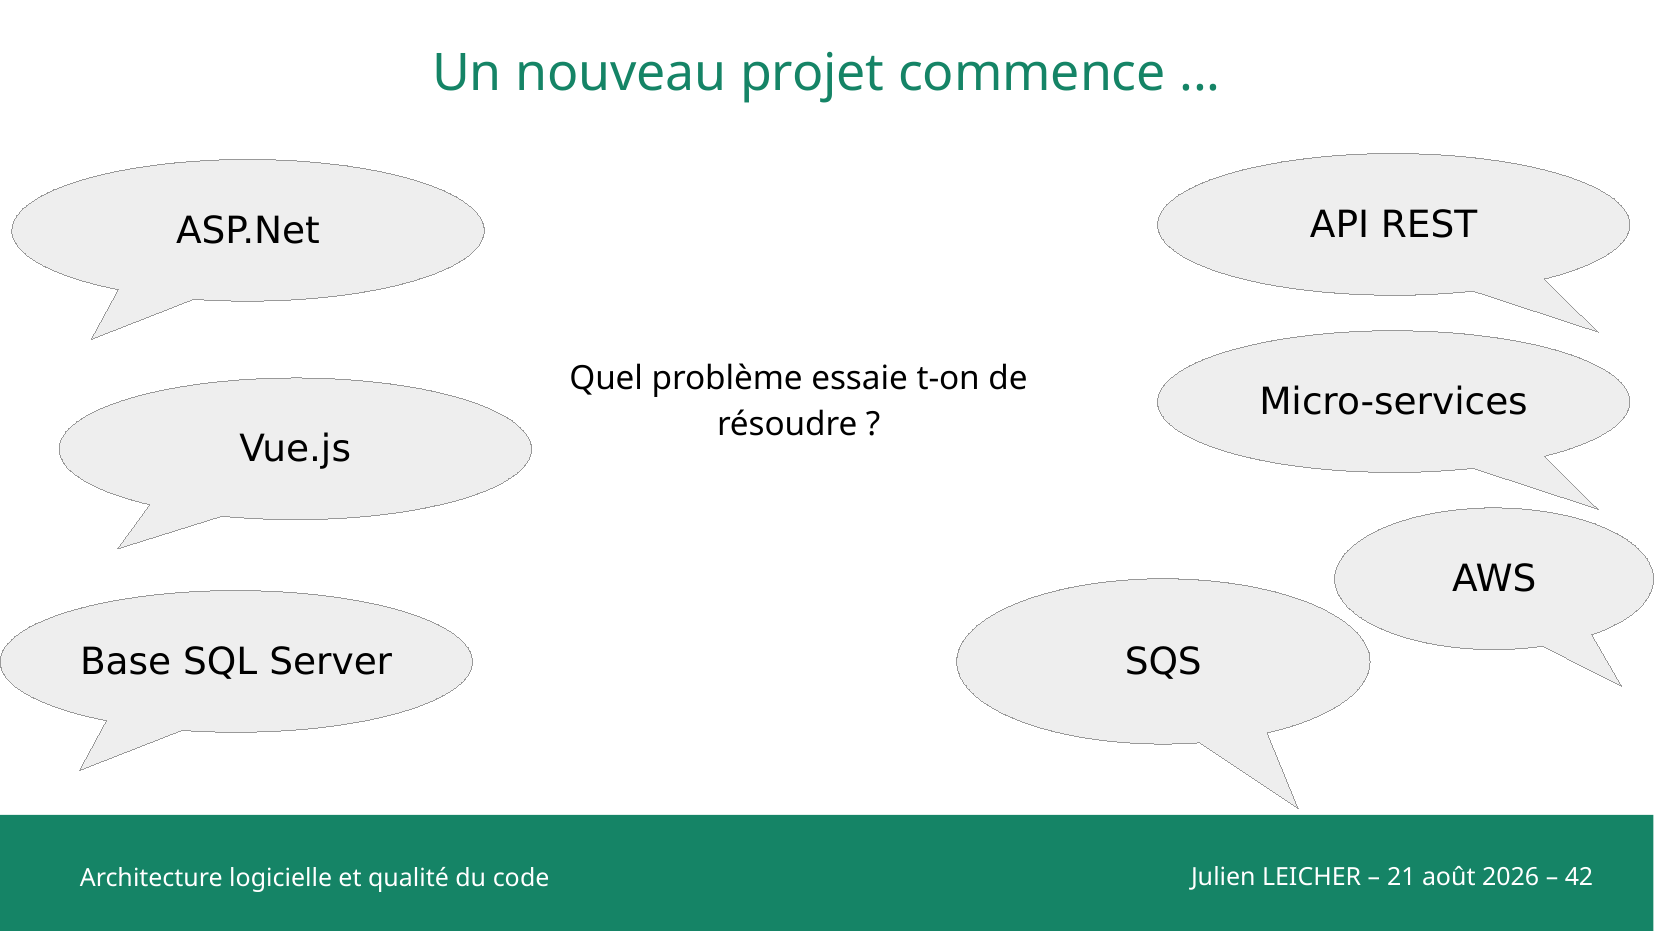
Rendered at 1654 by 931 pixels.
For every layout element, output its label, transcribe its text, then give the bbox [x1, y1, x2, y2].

text_box Architecture logicielle et qualité du code [64, 852, 798, 898]
text_box Un nouveau projet commence ... [0, 27, 1654, 113]
text_box AWS [1334, 507, 1654, 687]
text_box API REST [1157, 153, 1630, 333]
text_box Base SQL Server [0, 590, 473, 771]
text_box SQS [956, 578, 1371, 809]
text_box Julien LEICHER – 4 mars 2022 – <numéro> [0, 814, 1654, 931]
text_box Vue.js [59, 377, 532, 549]
text_box Micro-services [1157, 330, 1630, 510]
text_box ASP.Net [11, 159, 485, 340]
text_box Quel problème essaie t-on de résoudre ? [554, 346, 1099, 454]
